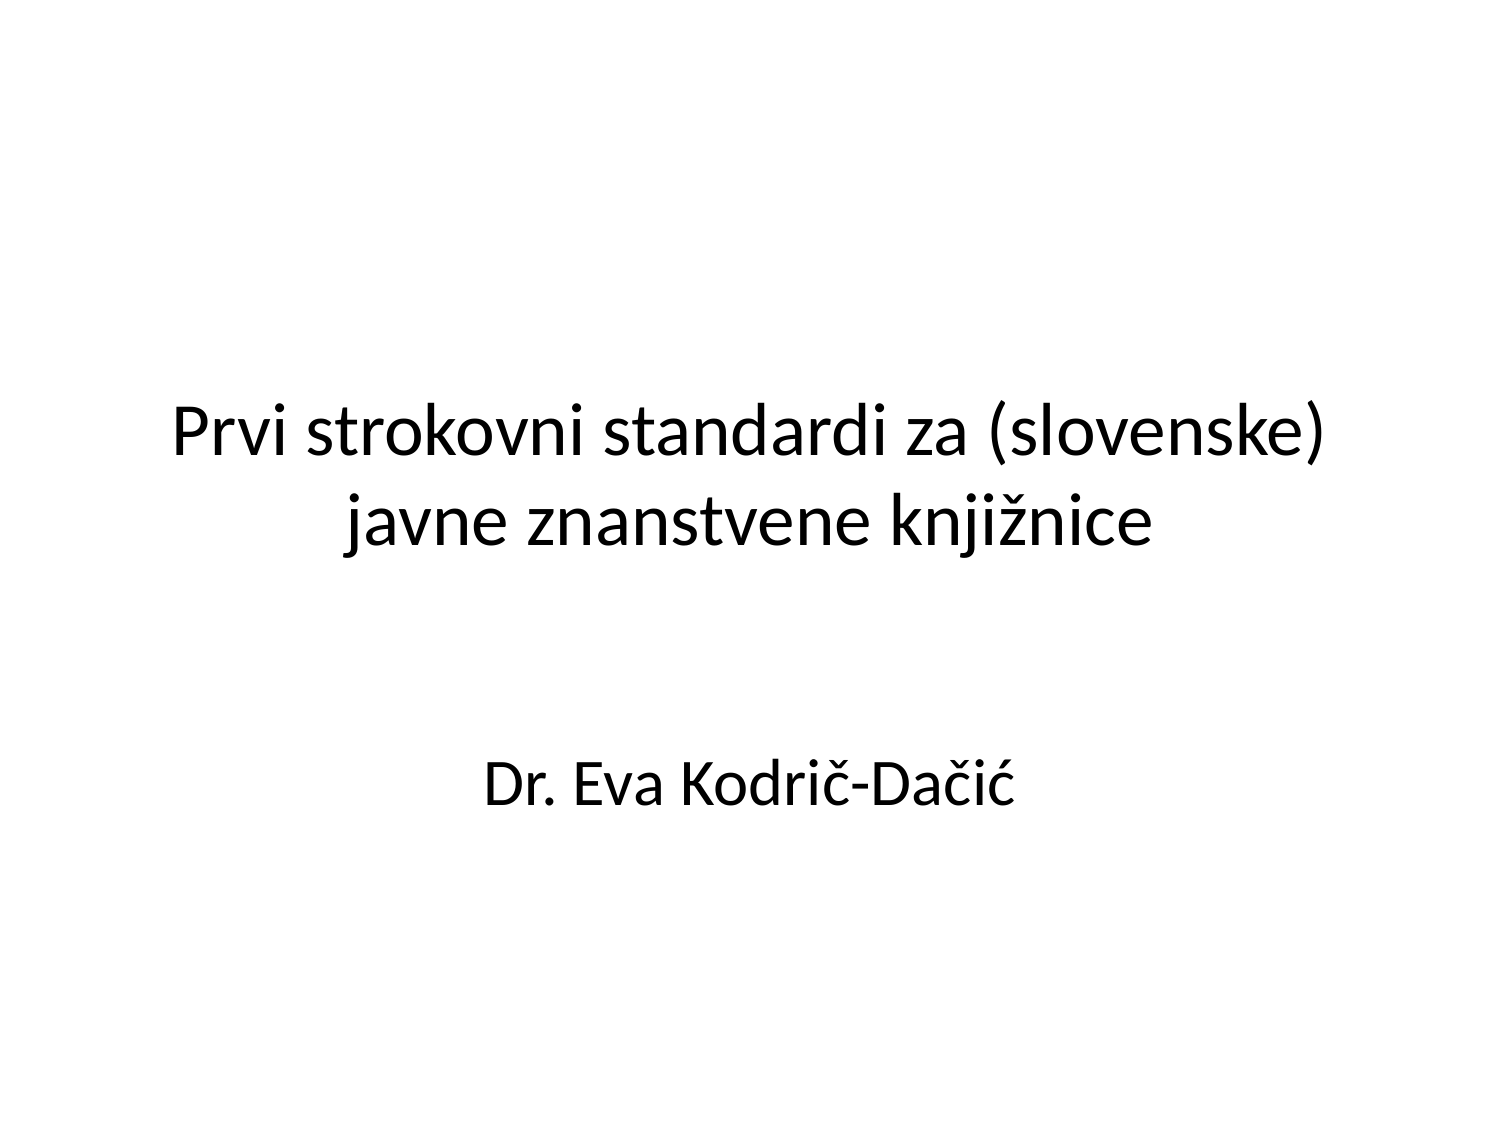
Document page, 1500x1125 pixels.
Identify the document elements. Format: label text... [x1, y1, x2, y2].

subtitle Dr. Eva Kodrič-Dačić [225, 637, 1275, 925]
title Prvi strokovni standardi za (slovenske) javne znanstvene knjižnice [112, 349, 1388, 591]
